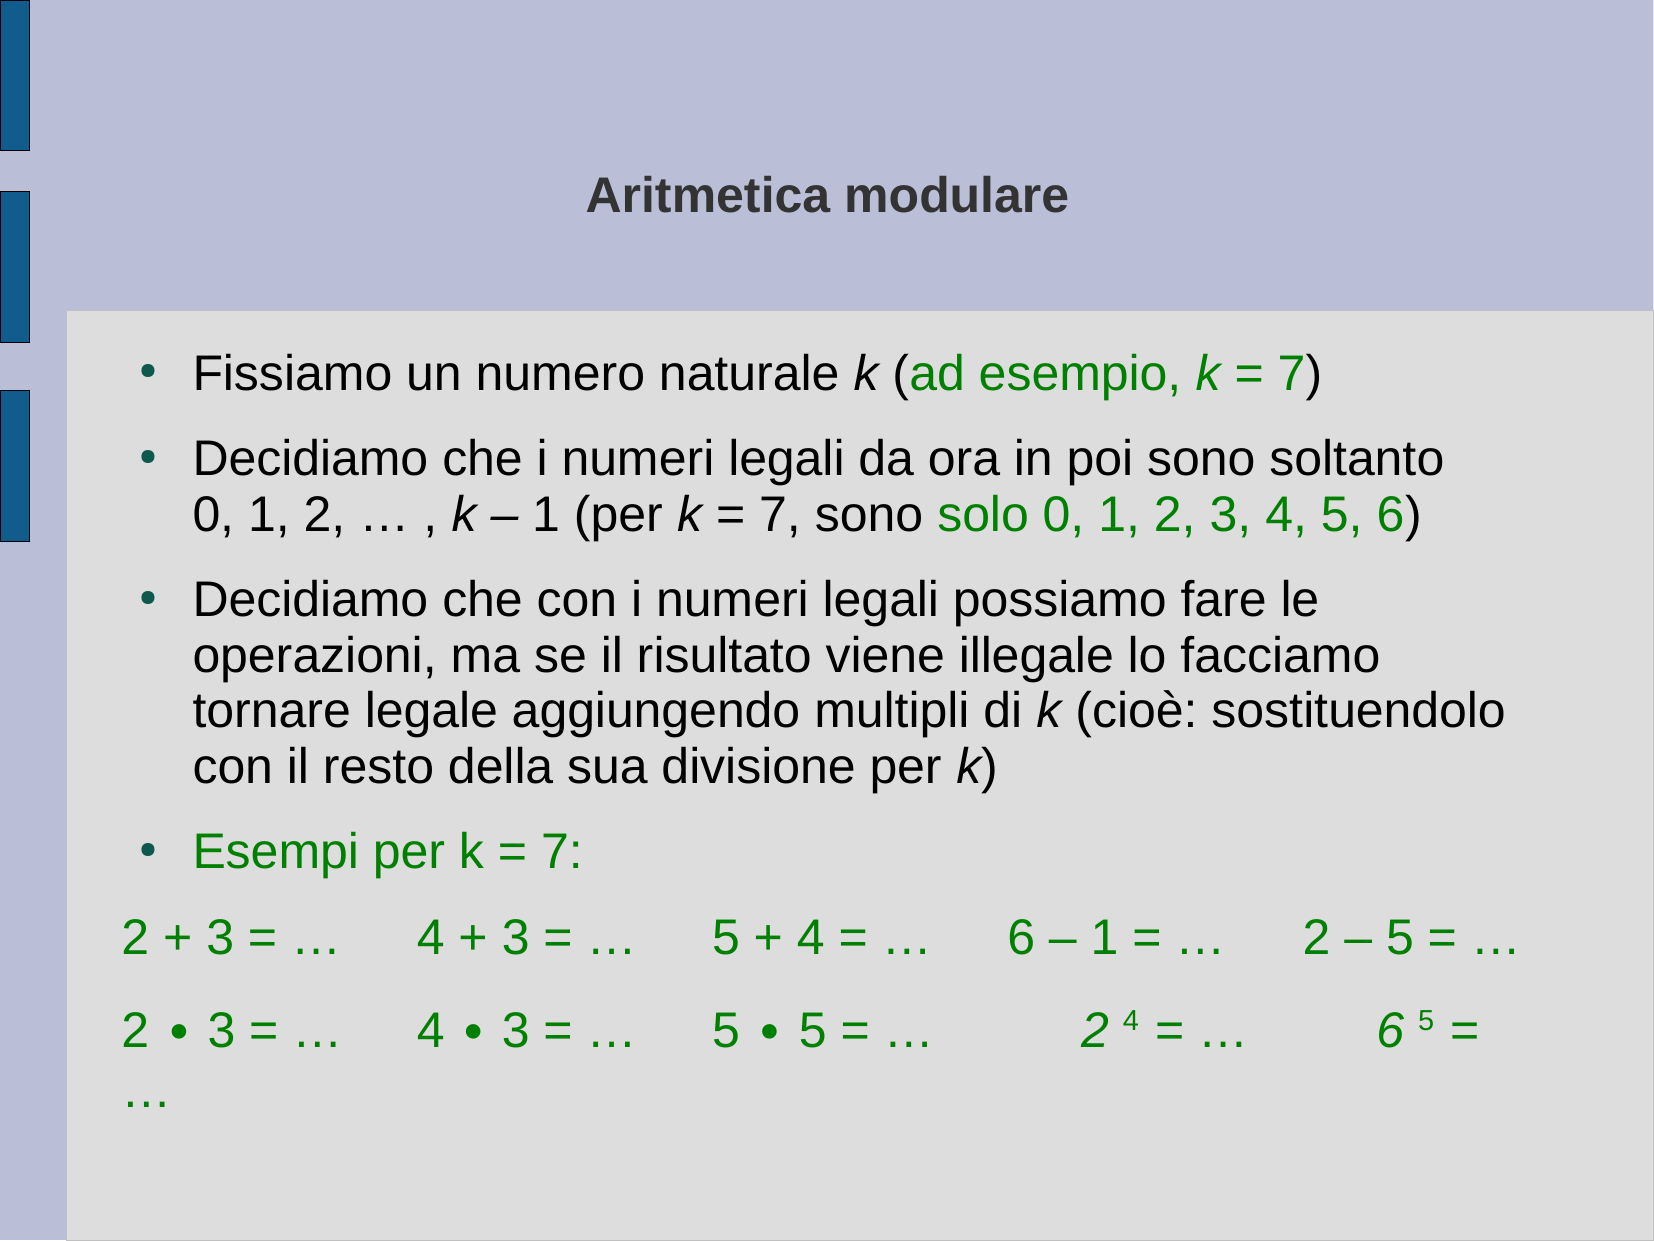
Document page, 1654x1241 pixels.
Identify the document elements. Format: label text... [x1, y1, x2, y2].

list Fissiamo un numero naturale k (ad esempio, k = 7) Decidiamo che i numeri legali da ora in poi sono soltanto 0, 1, 2, … , k – 1 (per k = 7, sono solo 0, 1, 2, 3, 4, 5, 6) Decidiamo che con i numeri legali possiamo fare le operazioni, ma se il risultato viene illegale lo facciamo tornare legale aggiungendo multipli di k (cioè: sostituendolo con il resto della sua divisione per k) Esempi per k = 7: 2 + 3 = … 4 + 3 = … 5 + 4 = … 6 – 1 = … 2 – 5 = … 2 ∙ 3 = … 4 ∙ 3 = … 5 ∙ 5 = … 2 4 = … 6 5 = … [121, 344, 1534, 1127]
title Aritmetica modulare [121, 91, 1534, 299]
